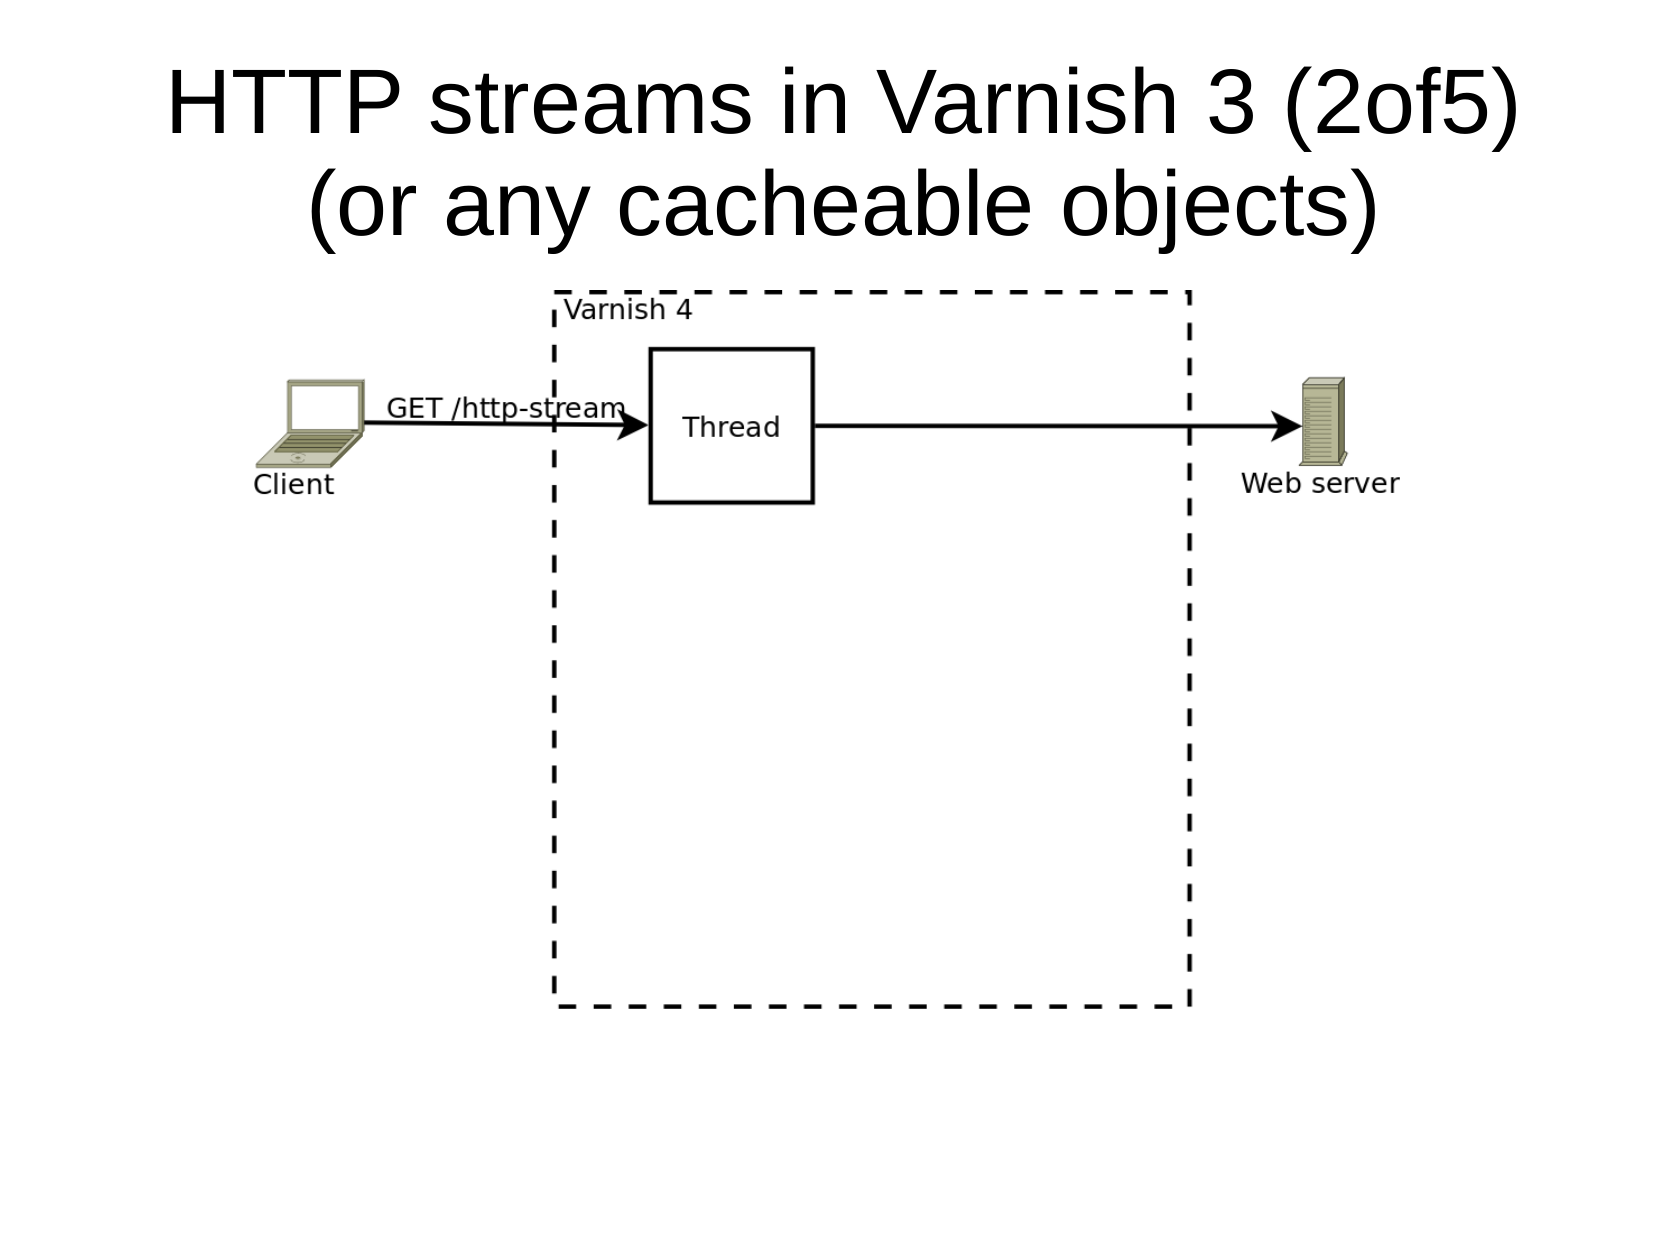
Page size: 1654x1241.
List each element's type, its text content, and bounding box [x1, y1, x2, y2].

title HTTP streams in Varnish 3 (2of5) (or any cacheable objects) [82, 49, 1571, 257]
picture [253, 290, 1401, 1010]
